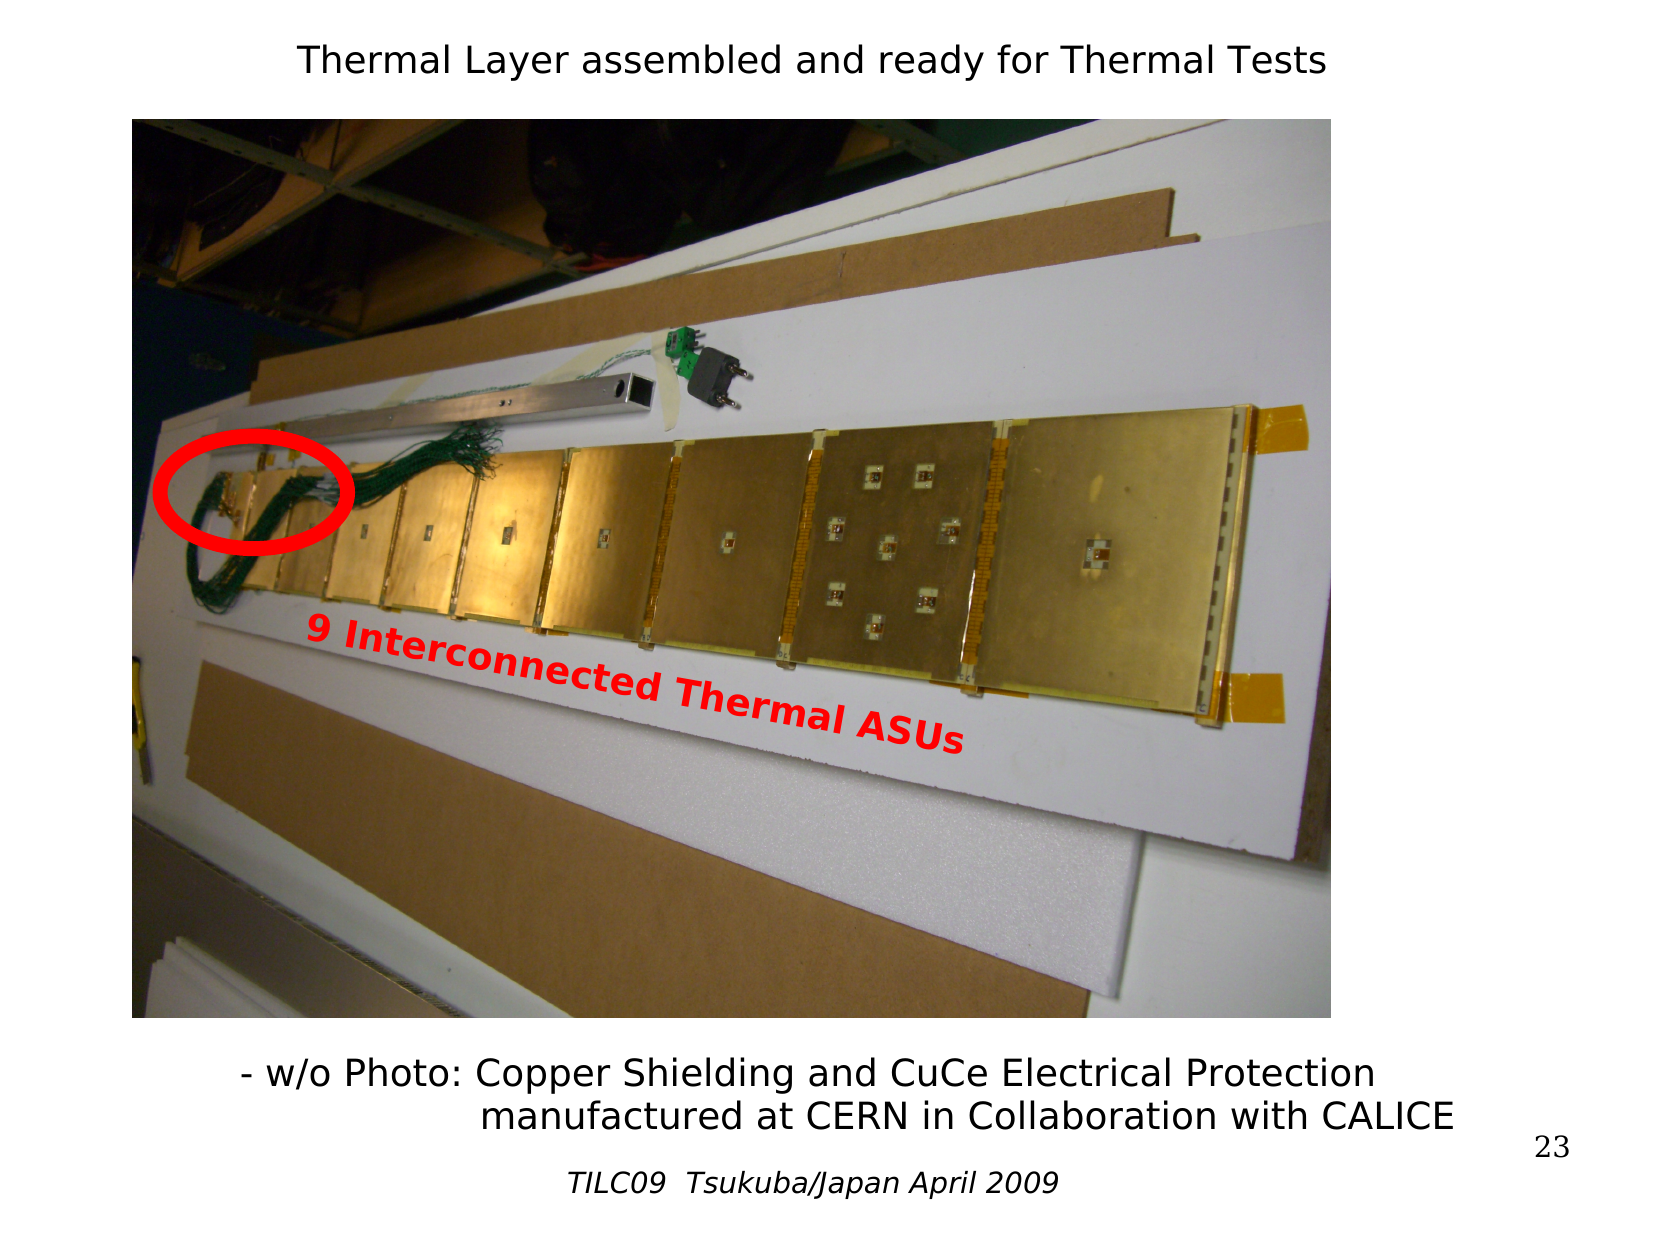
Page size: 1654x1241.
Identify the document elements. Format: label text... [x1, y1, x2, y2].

text_box - w/o Photo: Copper Shielding and CuCe Electrical Protection manufactured at CERN in Collaboration with CALICE [225, 1044, 1444, 1146]
text_box 9 Interconnected Thermal ASUs [286, 595, 971, 772]
picture [132, 119, 1331, 1018]
text_box Thermal Layer assembled and ready for Thermal Tests [282, 31, 1320, 90]
